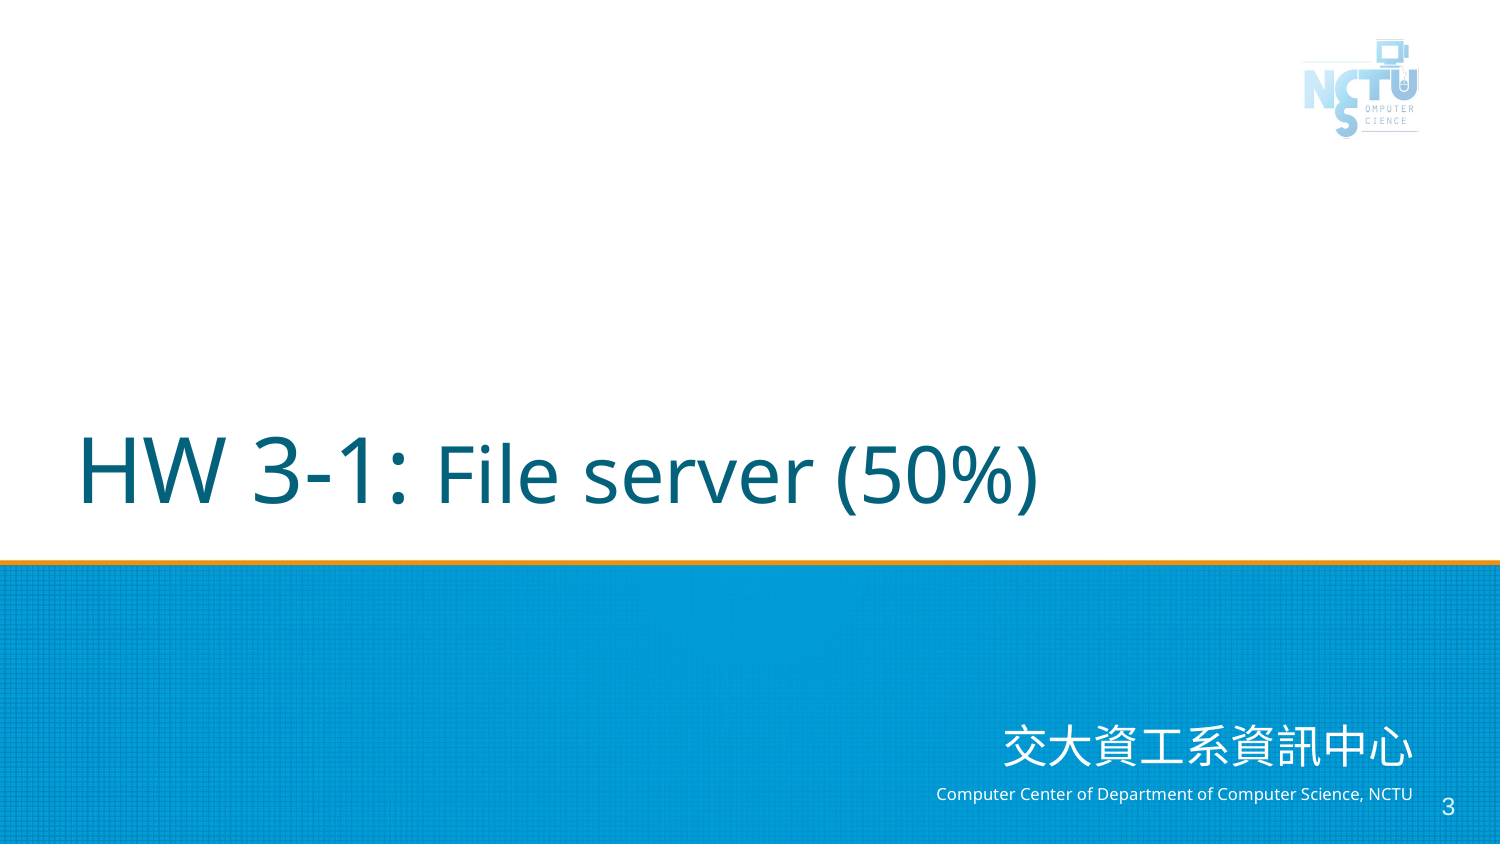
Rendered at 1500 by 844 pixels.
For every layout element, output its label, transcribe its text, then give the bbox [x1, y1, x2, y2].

slide_number <number> [1403, 779, 1494, 844]
picture [0, 0, 1500, 566]
title HW 3-1: File server (50%) [75, 380, 1425, 522]
